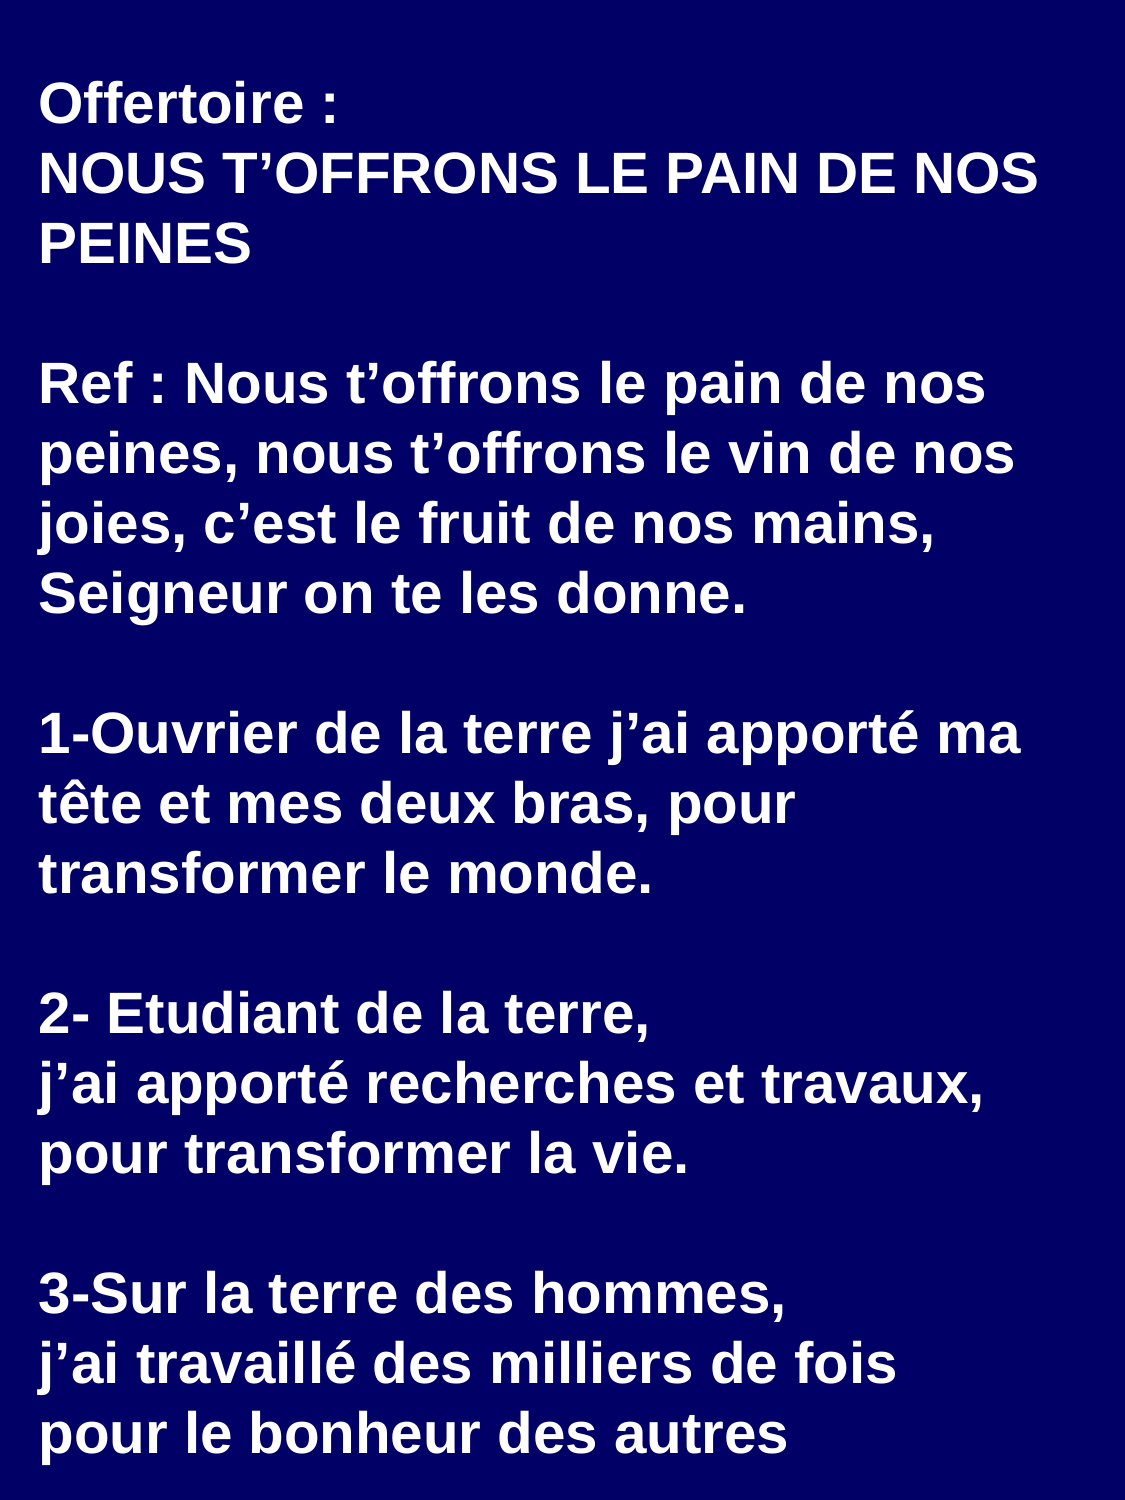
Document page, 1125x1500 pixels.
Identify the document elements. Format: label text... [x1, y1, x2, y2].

text_box Offertoire : NOUS T’OFFRONS LE PAIN DE NOS PEINES Ref : Nous t’offrons le pain de nos peines, nous t’offrons le vin de nos joies, c’est le fruit de nos mains, Seigneur on te les donne. 1-Ouvrier de la terre j’ai apporté ma tête et mes deux bras, pour transformer le monde. 2- Etudiant de la terre, j’ai apporté recherches et travaux, pour transformer la vie. 3-Sur la terre des hommes, j’ai travaillé des milliers de fois pour le bonheur des autres [23, 57, 1125, 1367]
